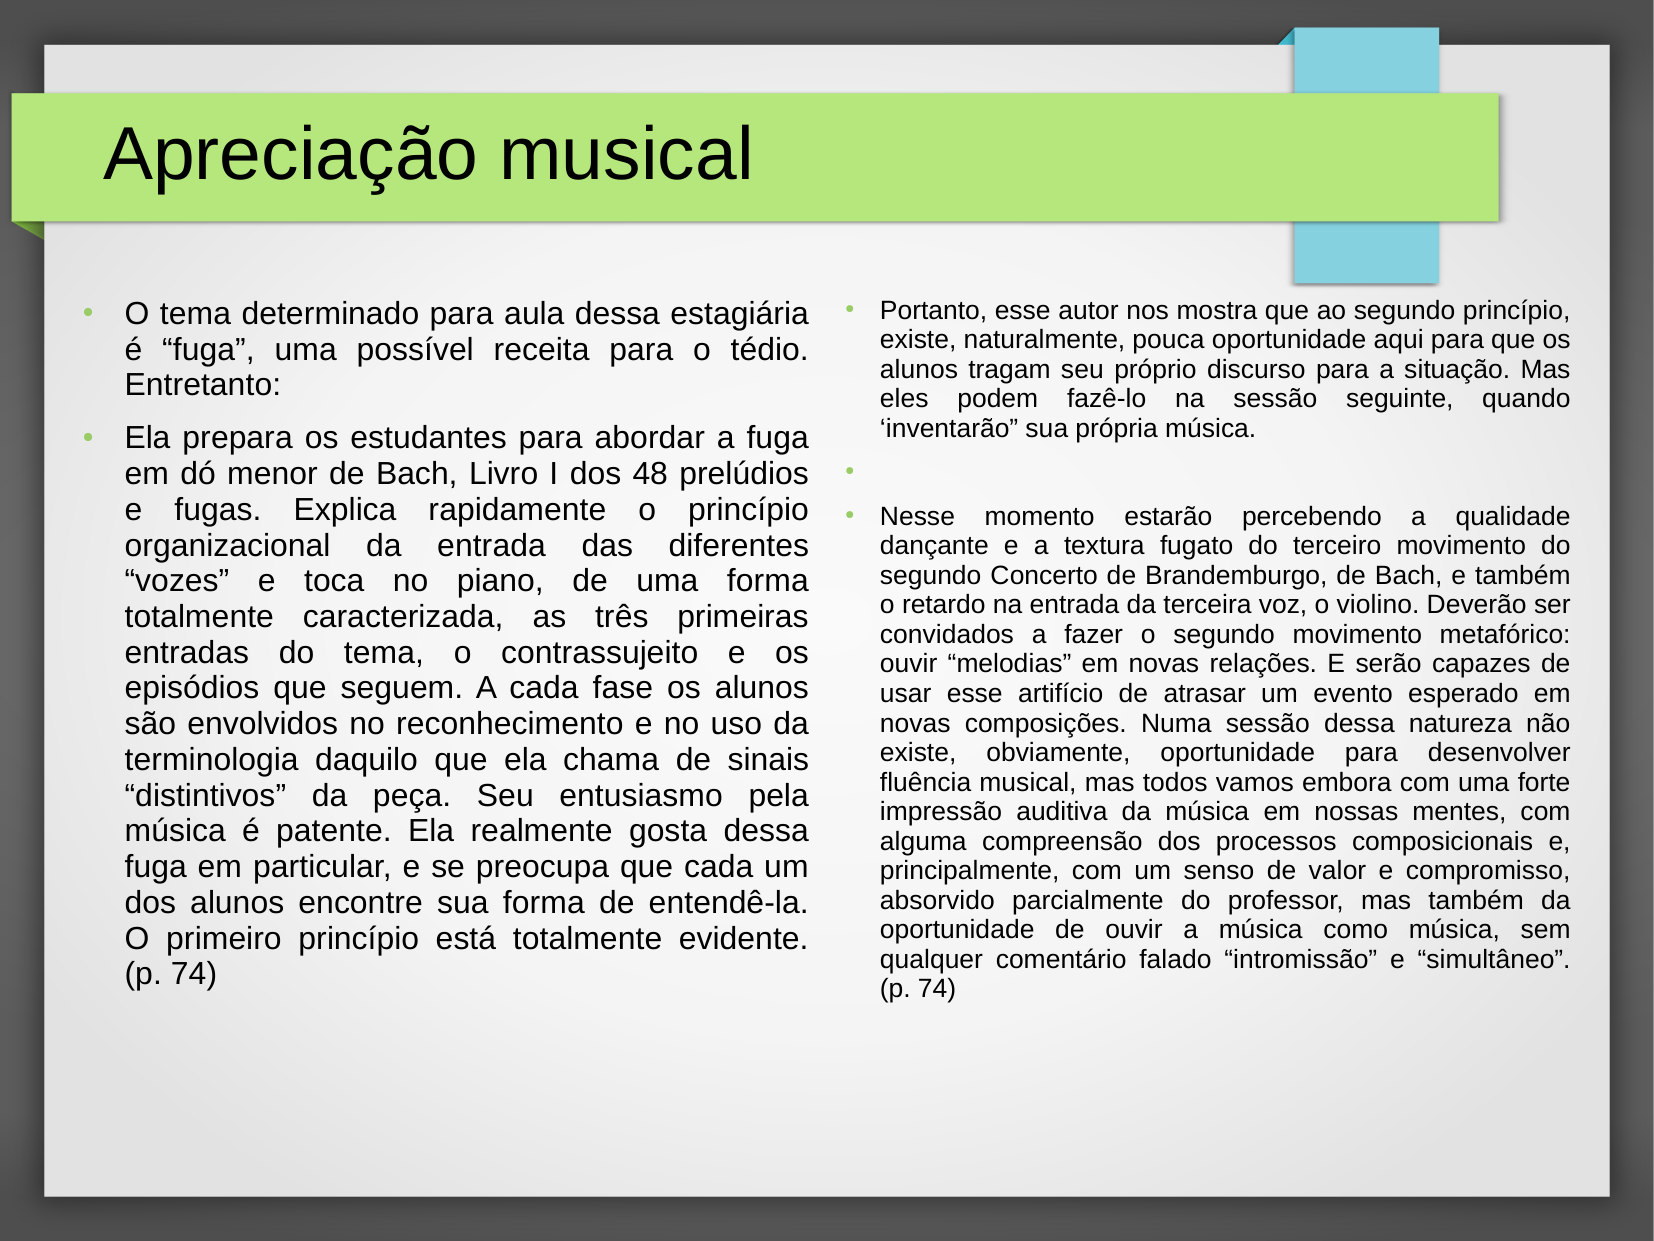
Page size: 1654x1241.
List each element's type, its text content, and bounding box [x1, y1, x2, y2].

picture [0, 0, 1654, 1241]
title Apreciação musical [82, 94, 1264, 213]
list Portanto, esse autor nos mostra que ao segundo princípio, existe, naturalmente, pouca oportunidade aqui para que os alunos tragam seu próprio discurso para a situação. Mas eles podem fazê-lo na sessão seguinte, quando ‘inventarão” sua própria música. Nesse momento estarão percebendo a qualidade dançante e a textura fugato do terceiro movimento do segundo Concerto de Brandemburgo, de Bach, e também o retardo na entrada da terceira voz, o violino. Deverão ser convidados a fazer o segundo movimento metafórico: ouvir “melodias” em novas relações. E serão capazes de usar esse artifício de atrasar um evento esperado em novas composições. Numa sessão dessa natureza não existe, obviamente, oportunidade para desenvolver fluência musical, mas todos vamos embora com uma forte impressão auditiva da música em nossas mentes, com alguma compreensão dos processos composicionais e, principalmente, com um senso de valor e compromisso, absorvido parcialmente do professor, mas também da oportunidade de ouvir a música como música, sem qualquer comentário falado “intromissão” e “simultâneo”. (p. 74) [845, 295, 1572, 1015]
list O tema determinado para aula dessa estagiária é “fuga”, uma possível receita para o tédio. Entretanto: Ela prepara os estudantes para abordar a fuga em dó menor de Bach, Livro I dos 48 prelúdios e fugas. Explica rapidamente o princípio organizacional da entrada das diferentes “vozes” e toca no piano, de uma forma totalmente caracterizada, as três primeiras entradas do tema, o contrassujeito e os episódios que seguem. A cada fase os alunos são envolvidos no reconhecimento e no uso da terminologia daquilo que ela chama de sinais “distintivos” da peça. Seu entusiasmo pela música é patente. Ela realmente gosta dessa fuga em particular, e se preocupa que cada um dos alunos encontre sua forma de entendê-la. O primeiro princípio está totalmente evidente. (p. 74) [82, 295, 809, 1015]
